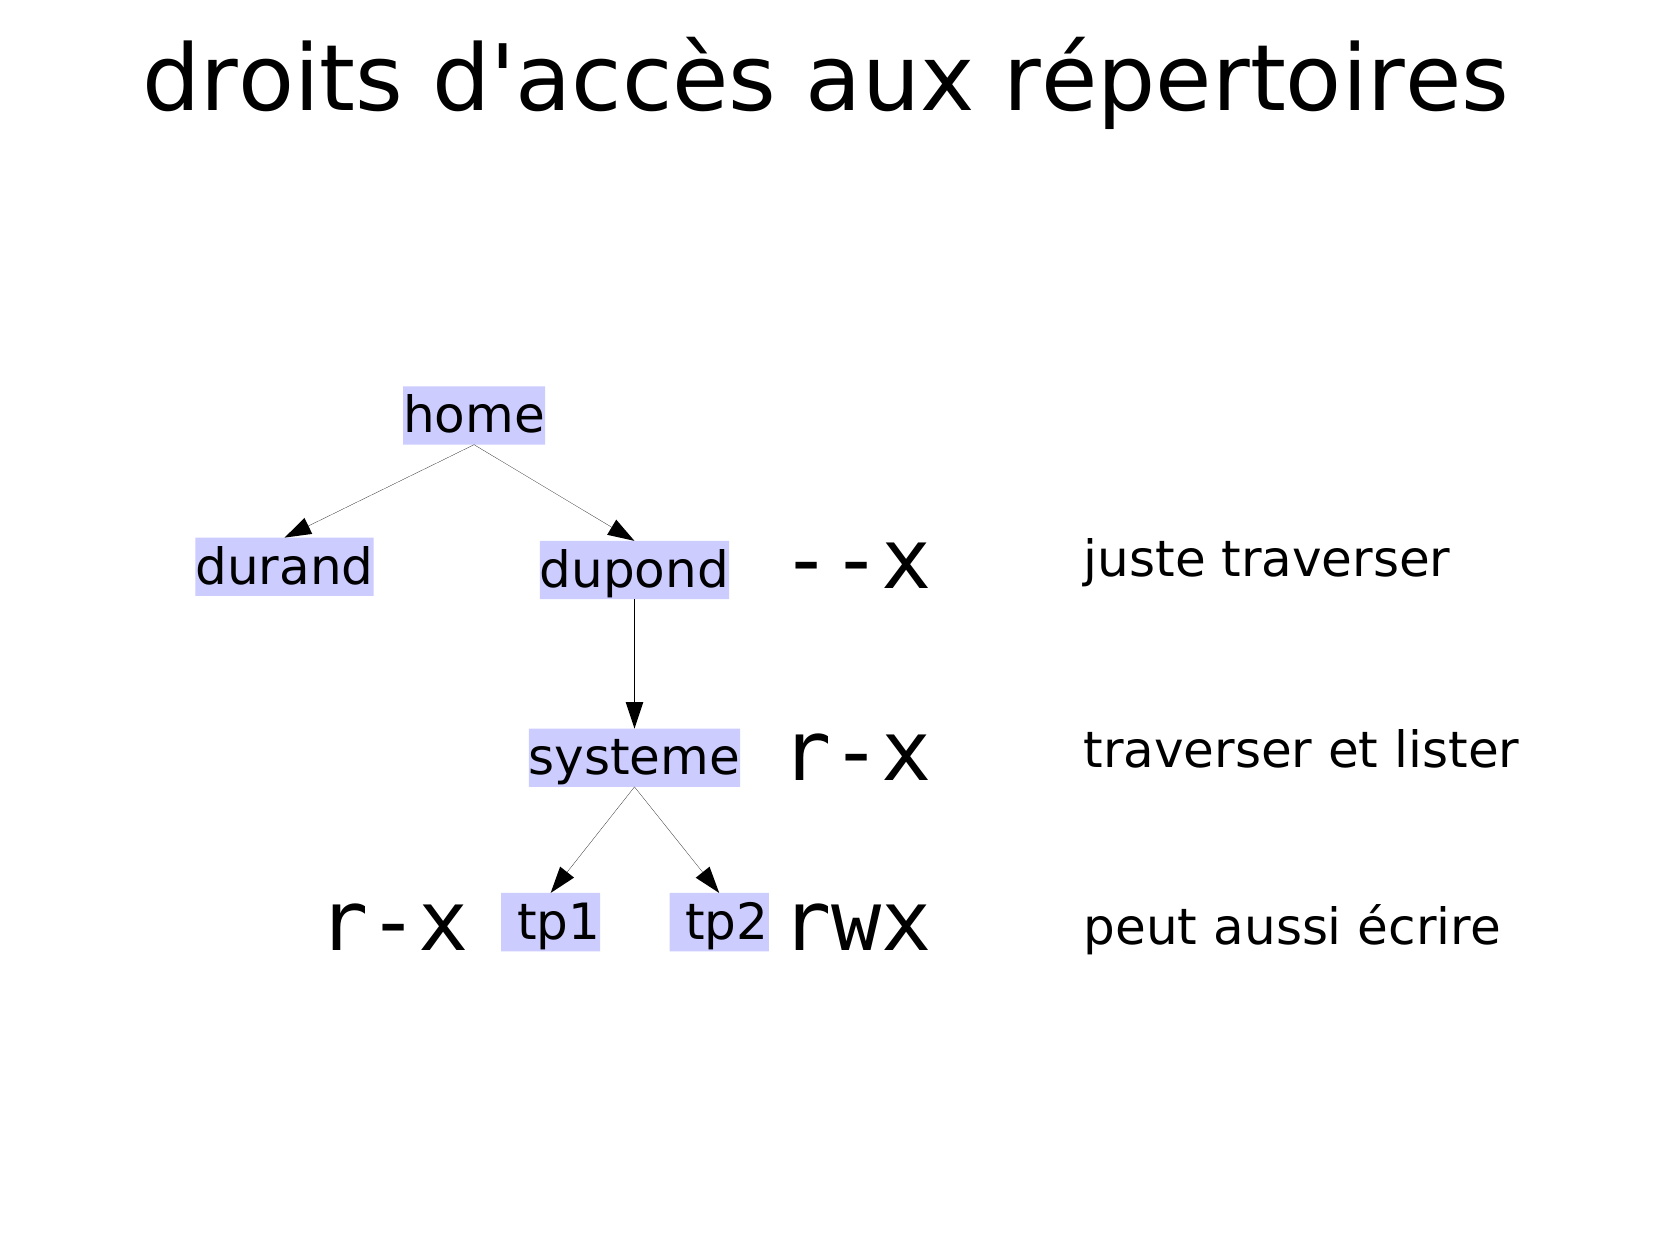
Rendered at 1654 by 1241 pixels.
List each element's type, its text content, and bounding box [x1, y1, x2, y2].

text_box r-x [781, 703, 932, 801]
text_box systeme [528, 728, 741, 787]
text_box traverser et lister [1083, 721, 1520, 786]
text_box tp2 [748, 892, 769, 952]
text_box peut aussi écrire [1083, 897, 1503, 962]
text_box juste traverser [1083, 529, 1480, 594]
text_box r-x [318, 872, 748, 970]
text_box durand [195, 537, 374, 596]
text_box dupond [539, 540, 730, 600]
text_box rwx [781, 873, 932, 971]
text_box --x [781, 510, 932, 608]
title droits d'accès aux répertoires [0, 17, 1654, 140]
text_box home [403, 386, 546, 445]
